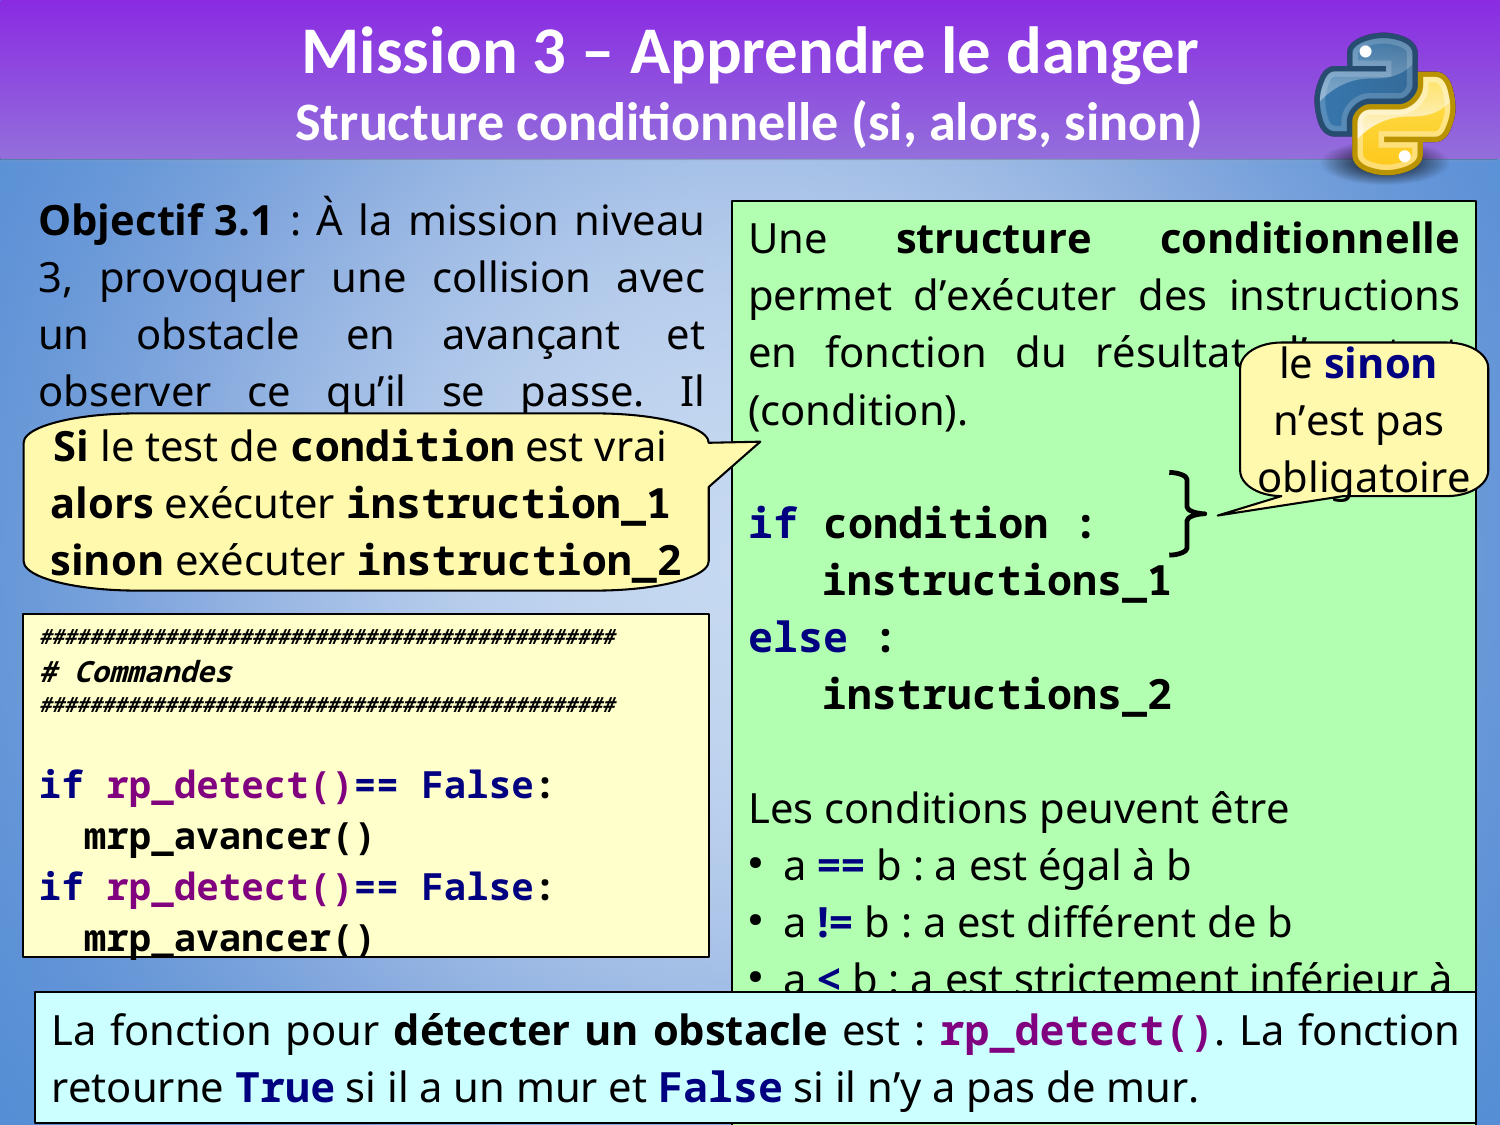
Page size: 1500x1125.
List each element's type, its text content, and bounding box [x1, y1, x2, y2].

text_box ############################################## # Commandes ############################################## if rp_detect()== False: mrp_avancer() if rp_detect()== False: mrp_avancer() [23, 614, 709, 957]
text_box Objectif 3.1 : À la mission niveau 3, provoquer une collision avec un obstacle en avançant et observer ce qu’il se passe. Il semble assez clair qu’il faut sécuriser l’avance du robot. [23, 183, 721, 407]
picture [348, 407, 524, 413]
text_box Une structure conditionnelle permet d’exécuter des instructions en fonction du résultat d’un test (condition). if condition : instructions_1 else : instructions_2 Les conditions peuvent être a == b : a est égal à b a != b : a est différent de b a < b : a est strictement inférieur à b a <= b : a est inférieur ou égal à b a ==b and c==d : les deux conditions doivent être vrai (fonction ET) a ==b or c==d : une des deux conditions doit être vrai (fonction OU) [732, 200, 1477, 970]
text_box Mission 3 – Apprendre le danger Structure conditionnelle (si, alors, sinon) [0, 0, 1500, 159]
text_box le sinon n’est pas obligatoire [1217, 342, 1489, 516]
text_box La fonction pour détecter un obstacle est : rp_detect(). La fonction retourne True si il a un mur et False si il n’y a pas de mur. [35, 992, 1477, 1093]
picture [0, 29, 1500, 1125]
text_box Si le test de condition est vrai alors exécuter instruction_1 sinon exécuter instruction_2 [23, 413, 761, 591]
